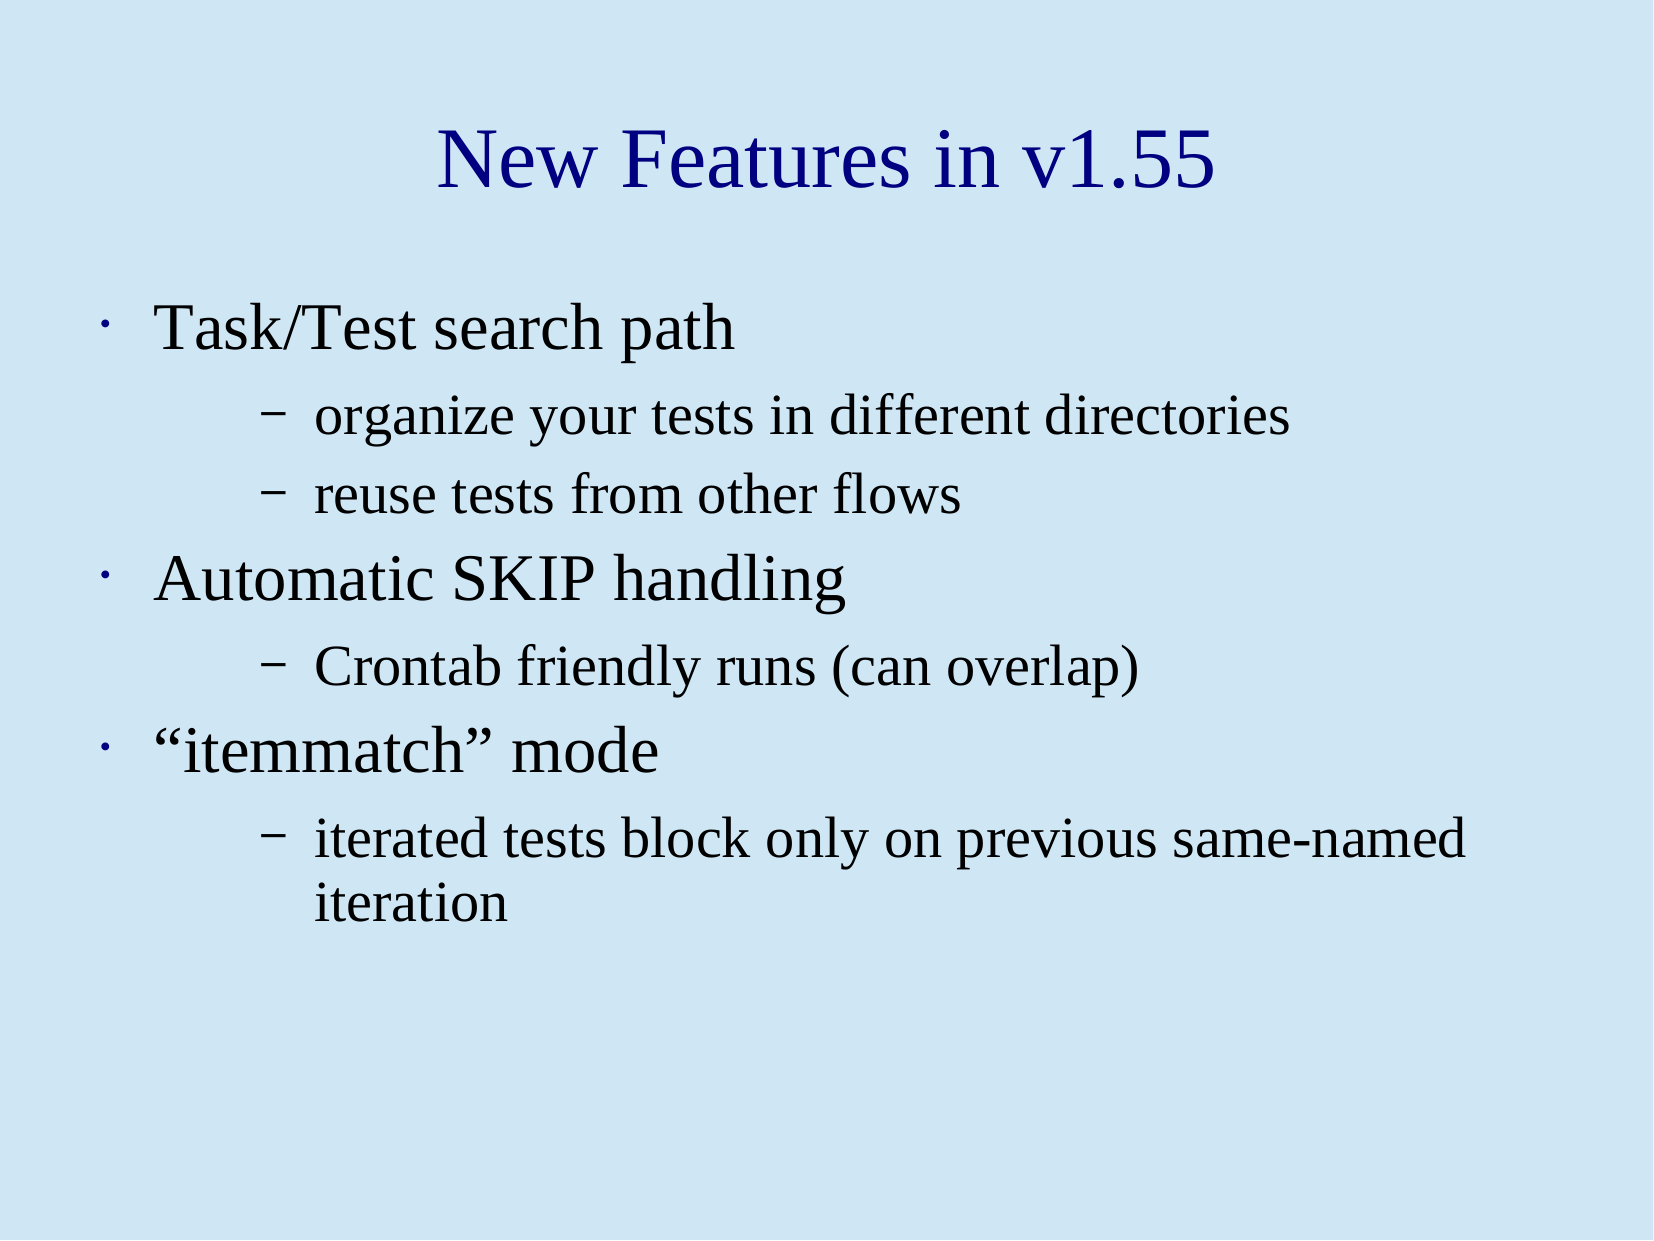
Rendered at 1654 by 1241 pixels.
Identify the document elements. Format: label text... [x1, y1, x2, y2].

title New Features in v1.55 [82, 55, 1571, 263]
list Task/Test search path organize your tests in different directories reuse tests from other flows Automatic SKIP handling Crontab friendly runs (can overlap) “itemmatch” mode iterated tests block only on previous same-named iteration [82, 290, 1571, 1010]
